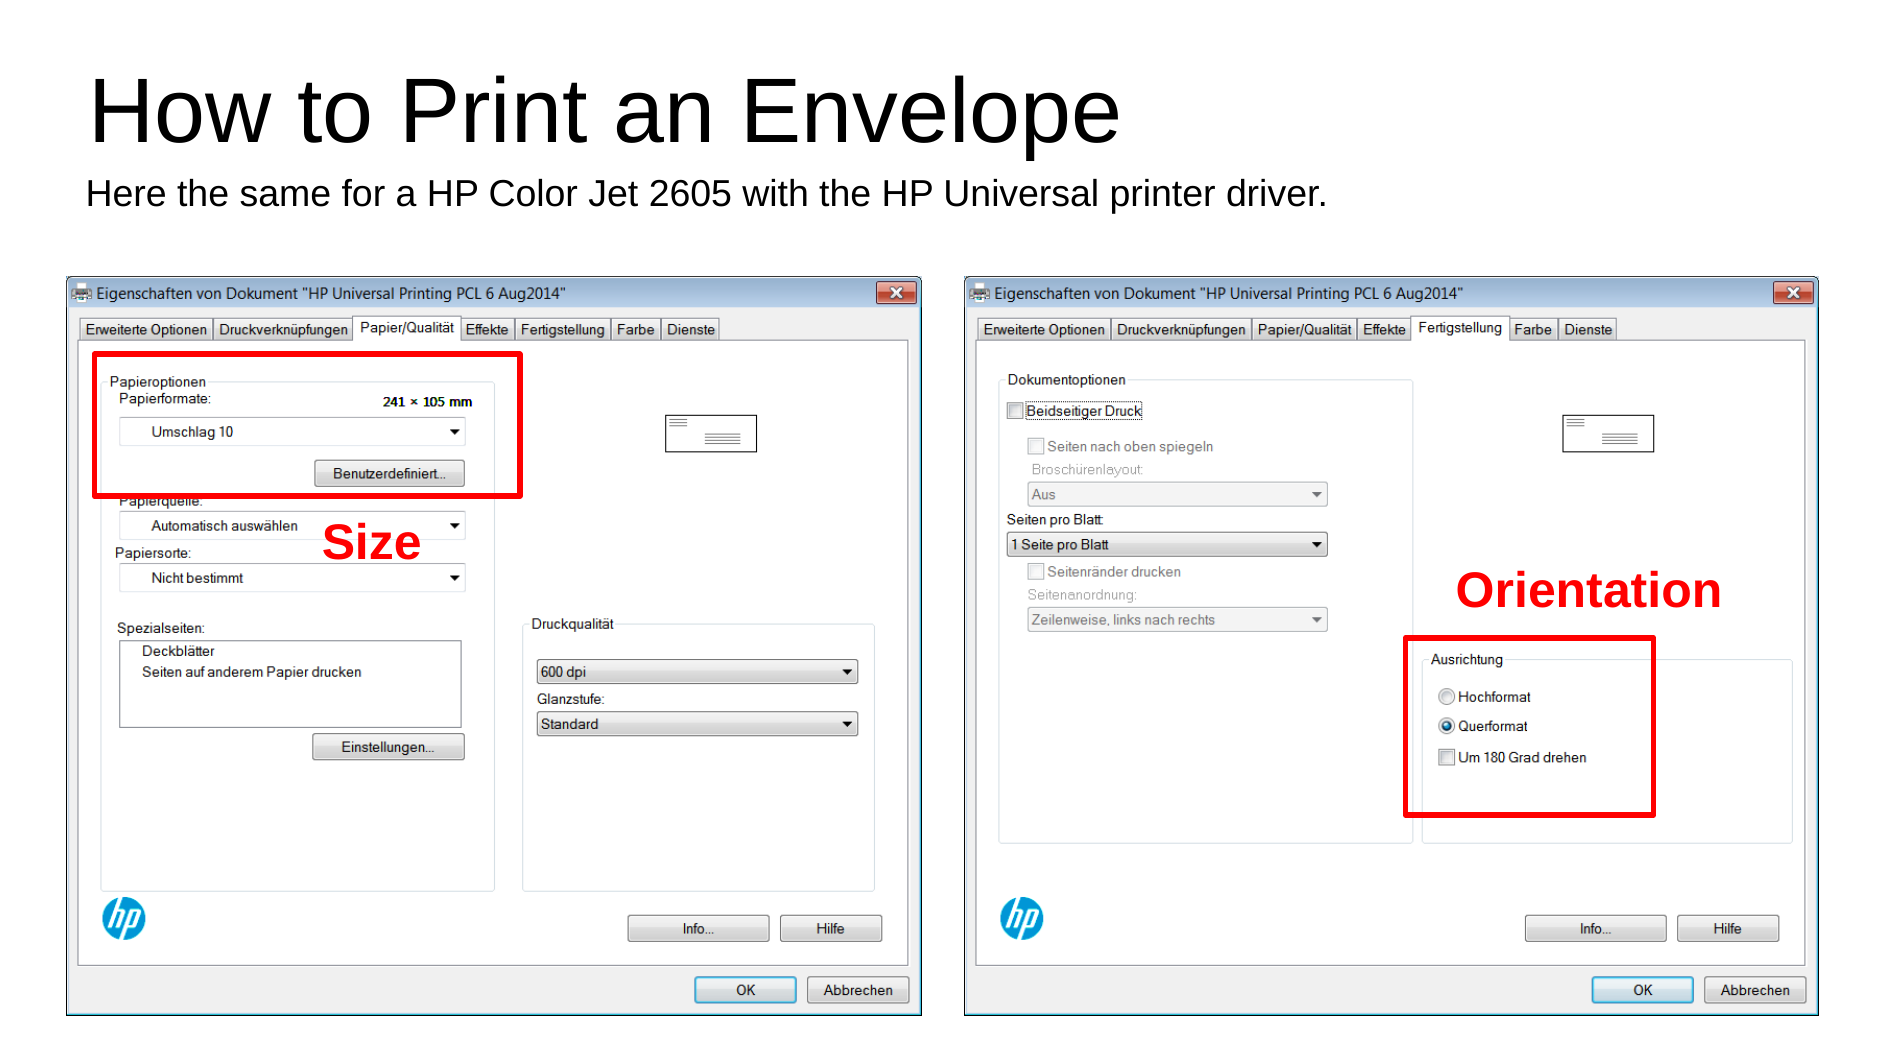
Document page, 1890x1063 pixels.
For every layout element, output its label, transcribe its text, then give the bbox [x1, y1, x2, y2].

text_box Size [307, 506, 437, 579]
text_box Orientation [1440, 555, 1738, 627]
title How to Print an Envelope [59, 29, 1831, 266]
picture [964, 276, 1819, 1016]
picture [66, 276, 922, 1016]
text_box Here the same for a HP Color Jet 2605 with the HP Universal printer driver. [70, 165, 1808, 223]
